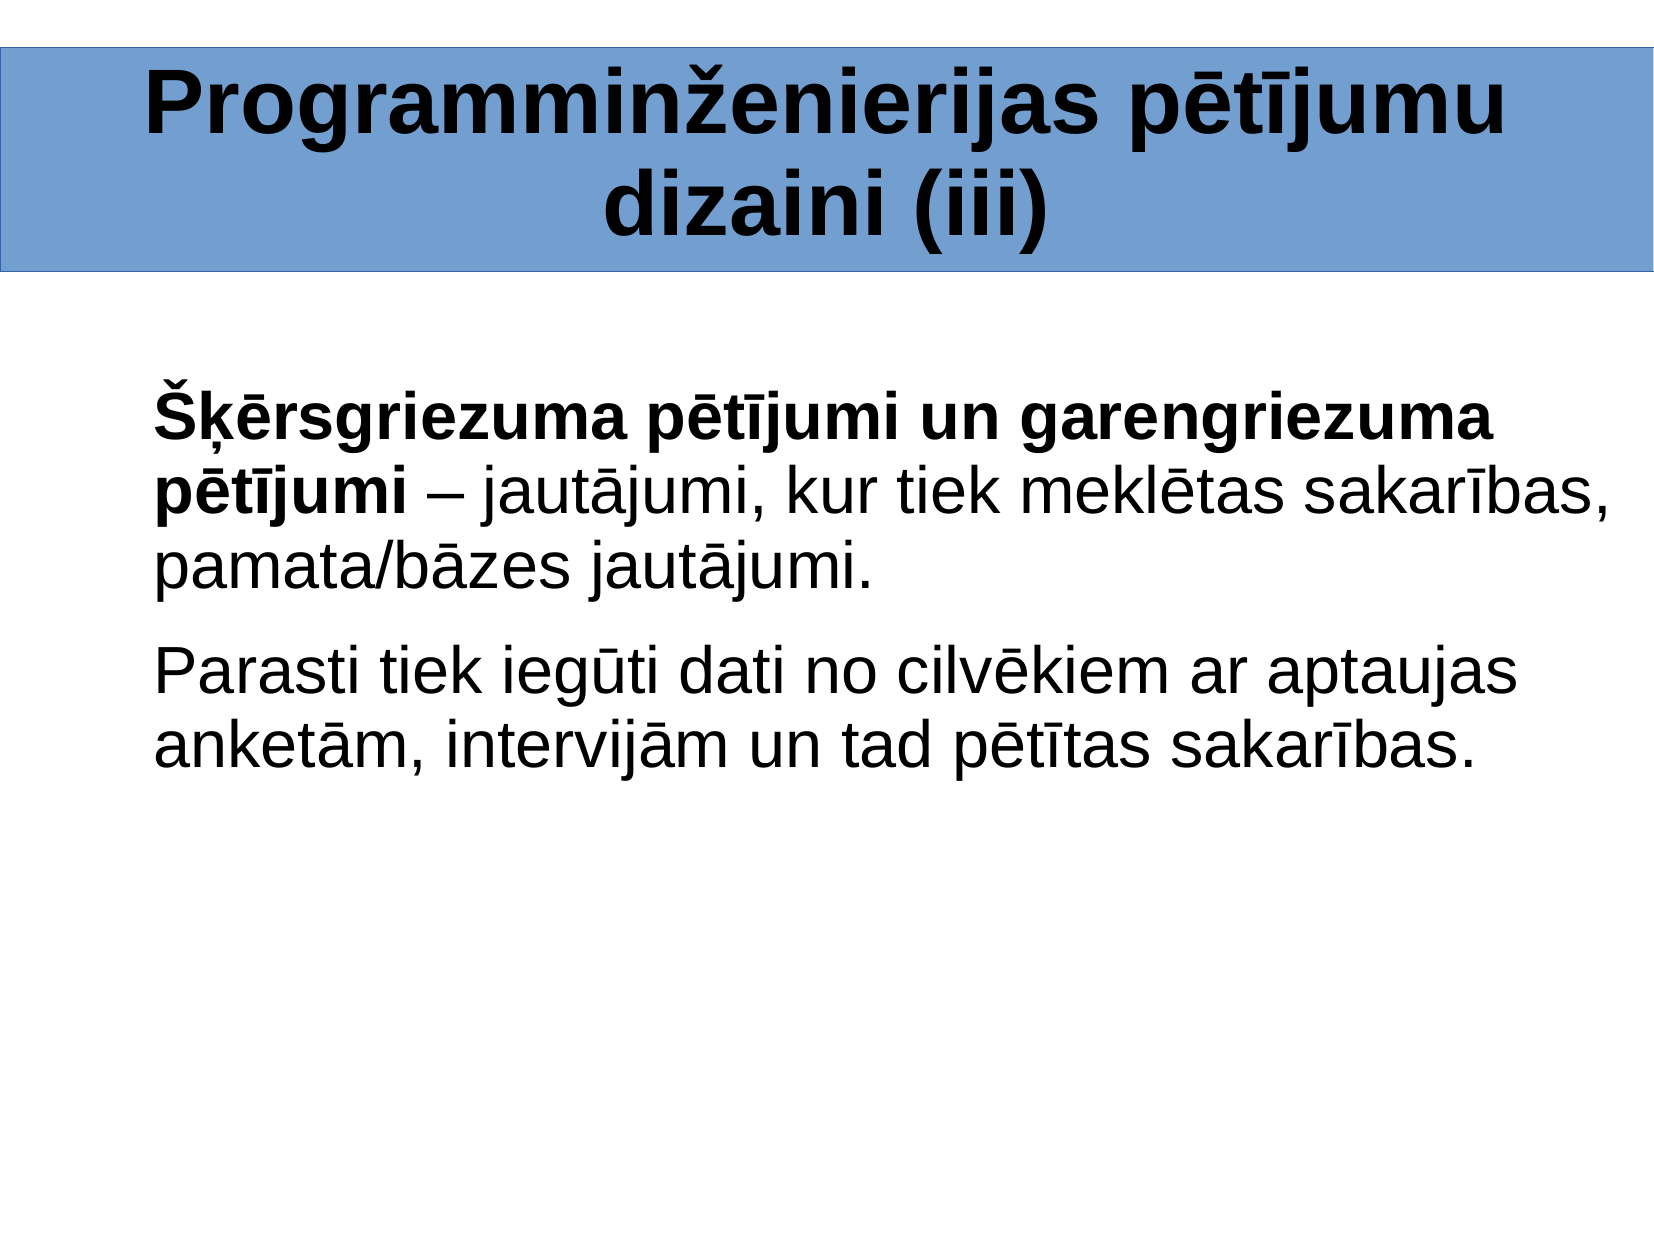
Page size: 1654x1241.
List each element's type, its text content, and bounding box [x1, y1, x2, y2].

list Šķērsgriezuma pētījumi un garengriezuma pētījumi – jautājumi, kur tiek meklētas sakarības, pamata/bāzes jautājumi. Parasti tiek iegūti dati no cilvēkiem ar aptaujas anketām, intervijām un tad pētītas sakarības. [82, 378, 1619, 1099]
text_box [0, 47, 1654, 272]
title Programminženierijas pētījumu dizaini (iii) [82, 49, 1571, 257]
